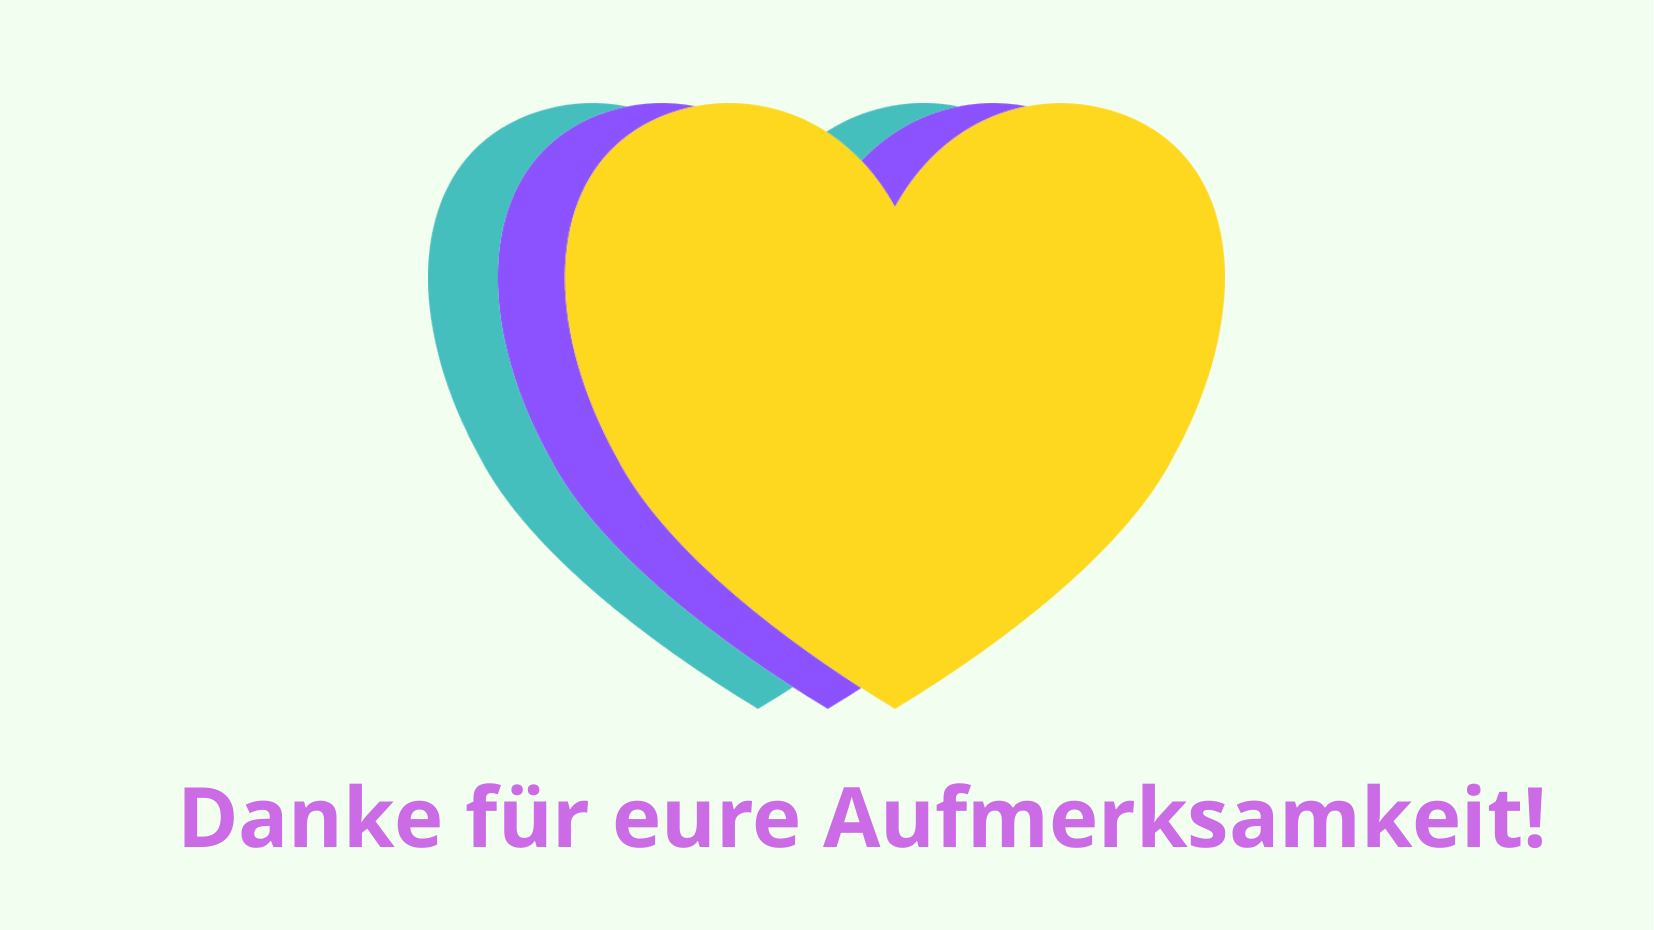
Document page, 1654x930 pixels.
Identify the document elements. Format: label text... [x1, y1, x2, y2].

text_box Danke für eure Aufmerksamkeit! [86, 751, 1640, 880]
picture [428, 103, 1225, 709]
